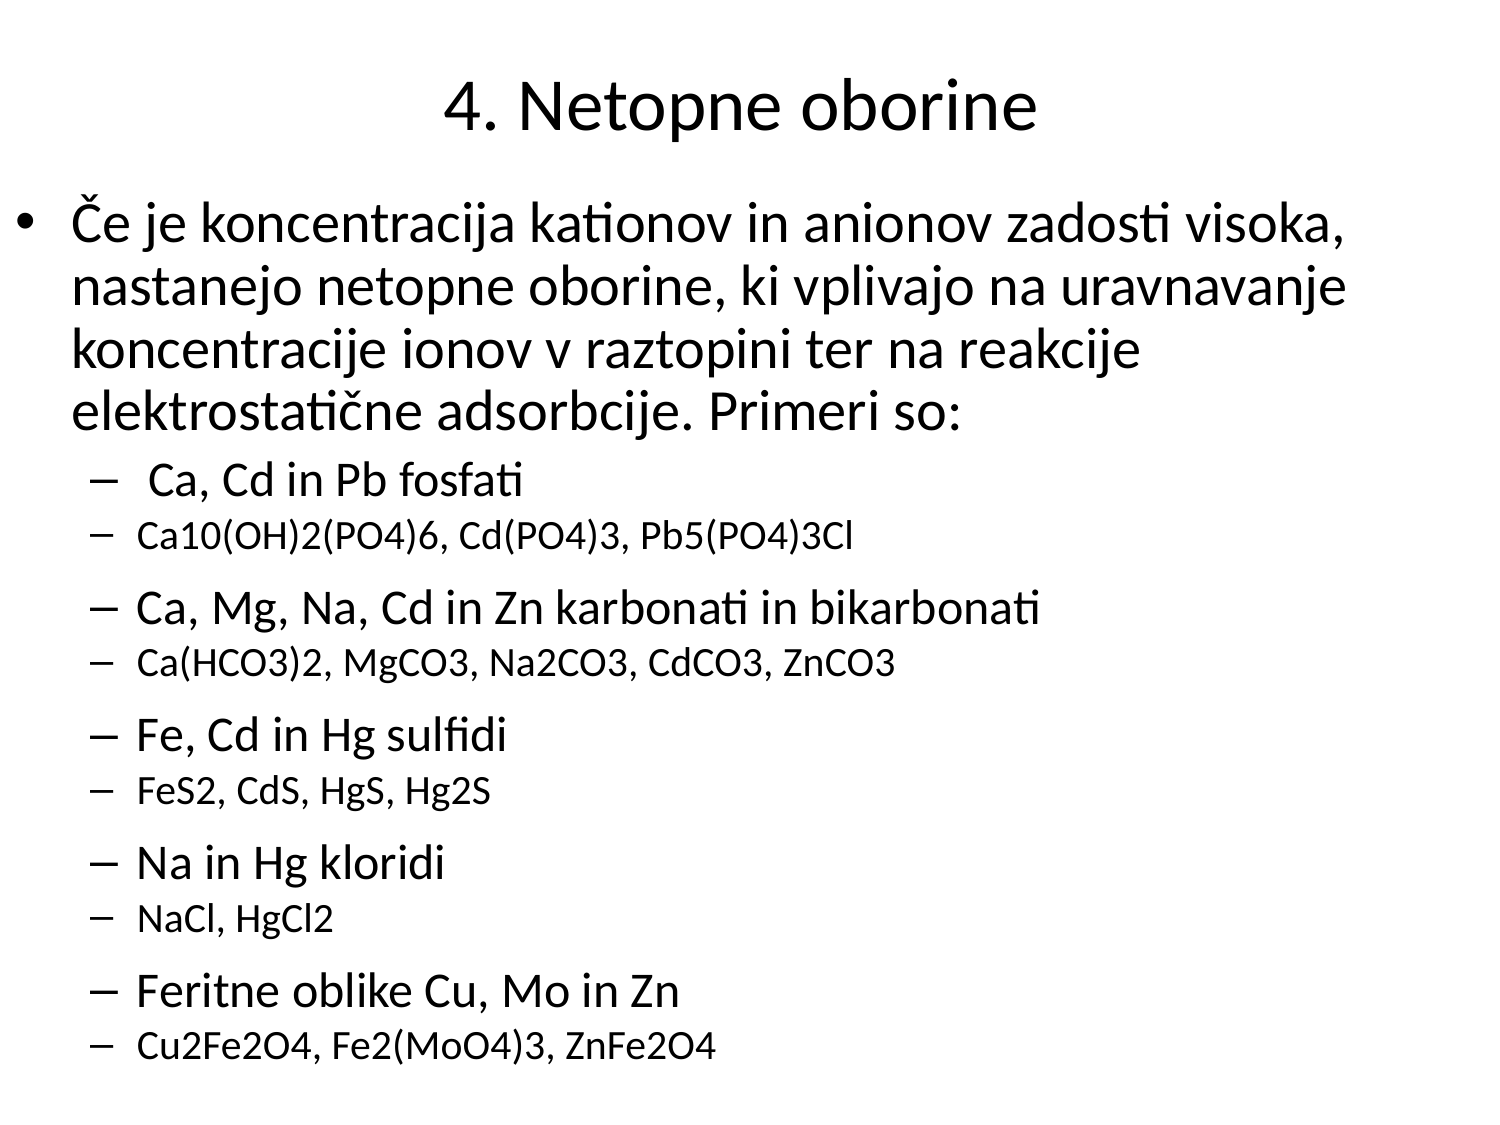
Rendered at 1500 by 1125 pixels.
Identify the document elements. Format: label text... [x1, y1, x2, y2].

title 4. Netopne oborine [76, 0, 1427, 184]
list Če je koncentracija kationov in anionov zadosti visoka, nastanejo netopne oborine, ki vplivajo na uravnavanje koncentracije ionov v raztopini ter na reakcije elektrostatične adsorbcije. Primeri so: Ca, Cd in Pb fosfati Ca10(OH)2(PO4)6, Cd(PO4)3, Pb5(PO4)3Cl Ca, Mg, Na, Cd in Zn karbonati in bikarbonati Ca(HCO3)2, MgCO3, Na2CO3, CdCO3, ZnCO3 Fe, Cd in Hg sulfidi FeS2, CdS, HgS, Hg2S Na in Hg kloridi NaCl, HgCl2 Feritne oblike Cu, Mo in Zn Cu2Fe2O4, Fe2(MoO4)3, ZnFe2O4 [0, 184, 1500, 1106]
